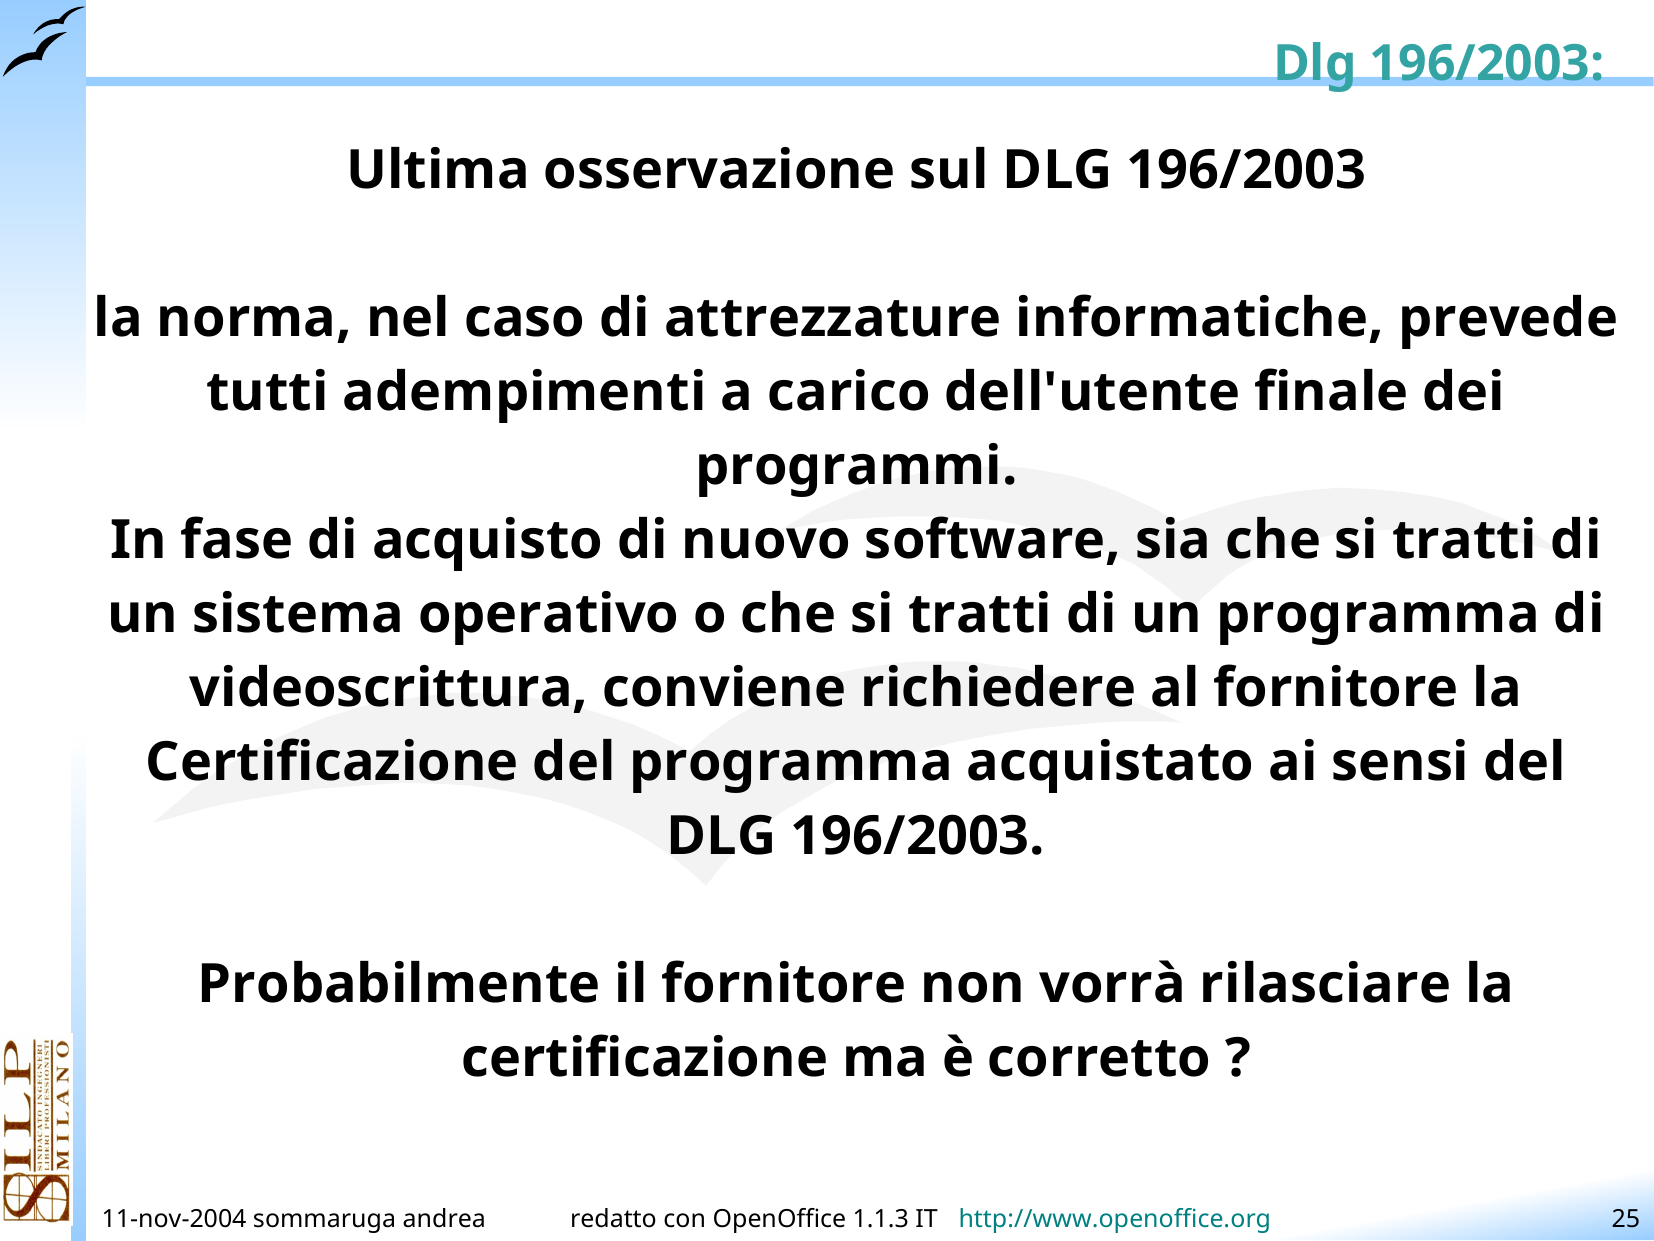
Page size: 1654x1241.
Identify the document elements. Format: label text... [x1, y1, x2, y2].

picture [0, 1033, 73, 1226]
subtitle Ultima osservazione sul DLG 196/2003 la norma, nel caso di attrezzature informatiche, prevede tutti adempimenti a carico dell'utente finale dei programmi. In fase di acquisto di nuovo software, sia che si tratti di un sistema operativo o che si tratti di un programma di videoscrittura, conviene richiedere al fornitore la Certificazione del programma acquistato ai sensi del DLG 196/2003. Probabilmente il fornitore non vorrà rilasciare la certificazione ma è corretto ? [85, 134, 1628, 1163]
title Dlg 196/2003: [85, 0, 1654, 104]
